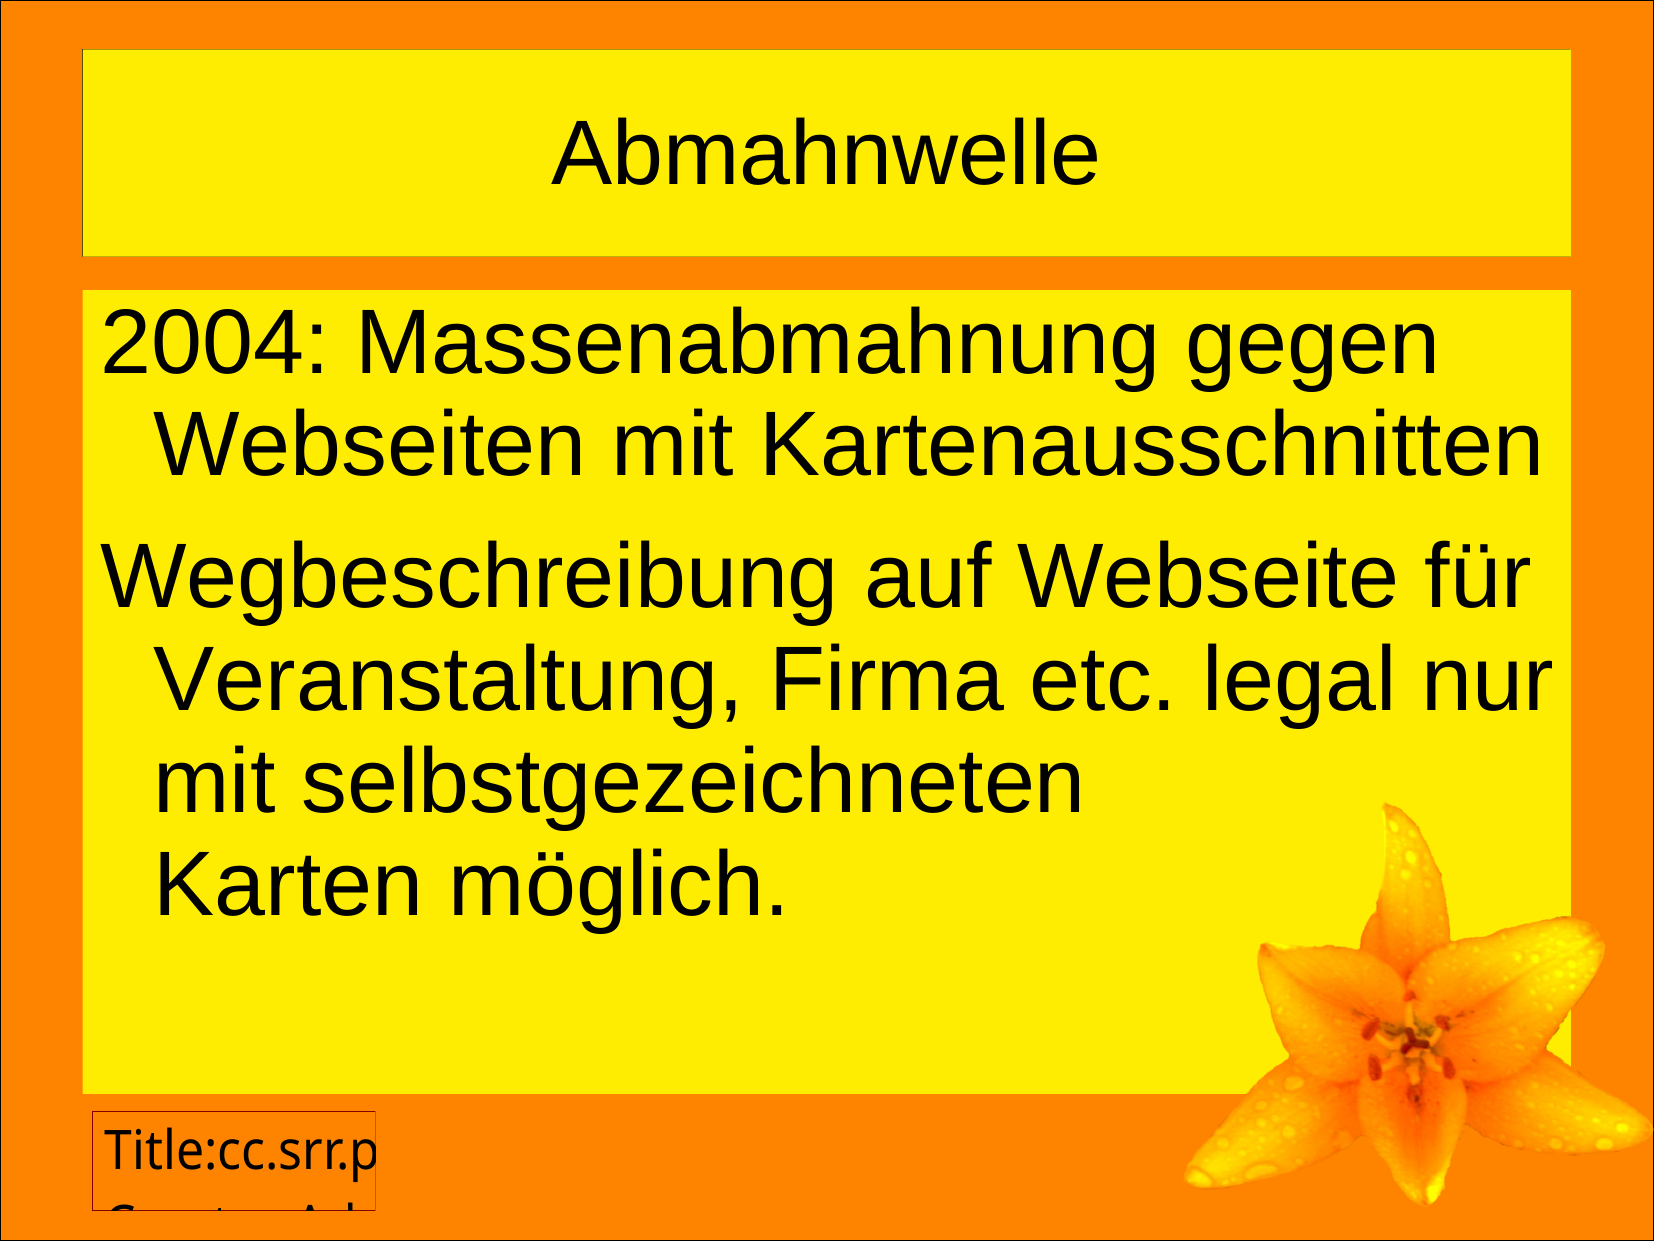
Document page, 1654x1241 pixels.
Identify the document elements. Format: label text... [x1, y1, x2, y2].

list 2004: Massenabmahnung gegen Webseiten mit Kartenausschnitten Wegbeschreibung auf Webseite für Veranstaltung, Firma etc. legal nur mit selbstgezeichneten Karten möglich. [82, 290, 1571, 1094]
picture [88, 1108, 376, 1211]
picture [1181, 767, 1654, 1241]
text_box [0, 0, 1654, 1241]
title Abmahnwelle [82, 49, 1571, 257]
